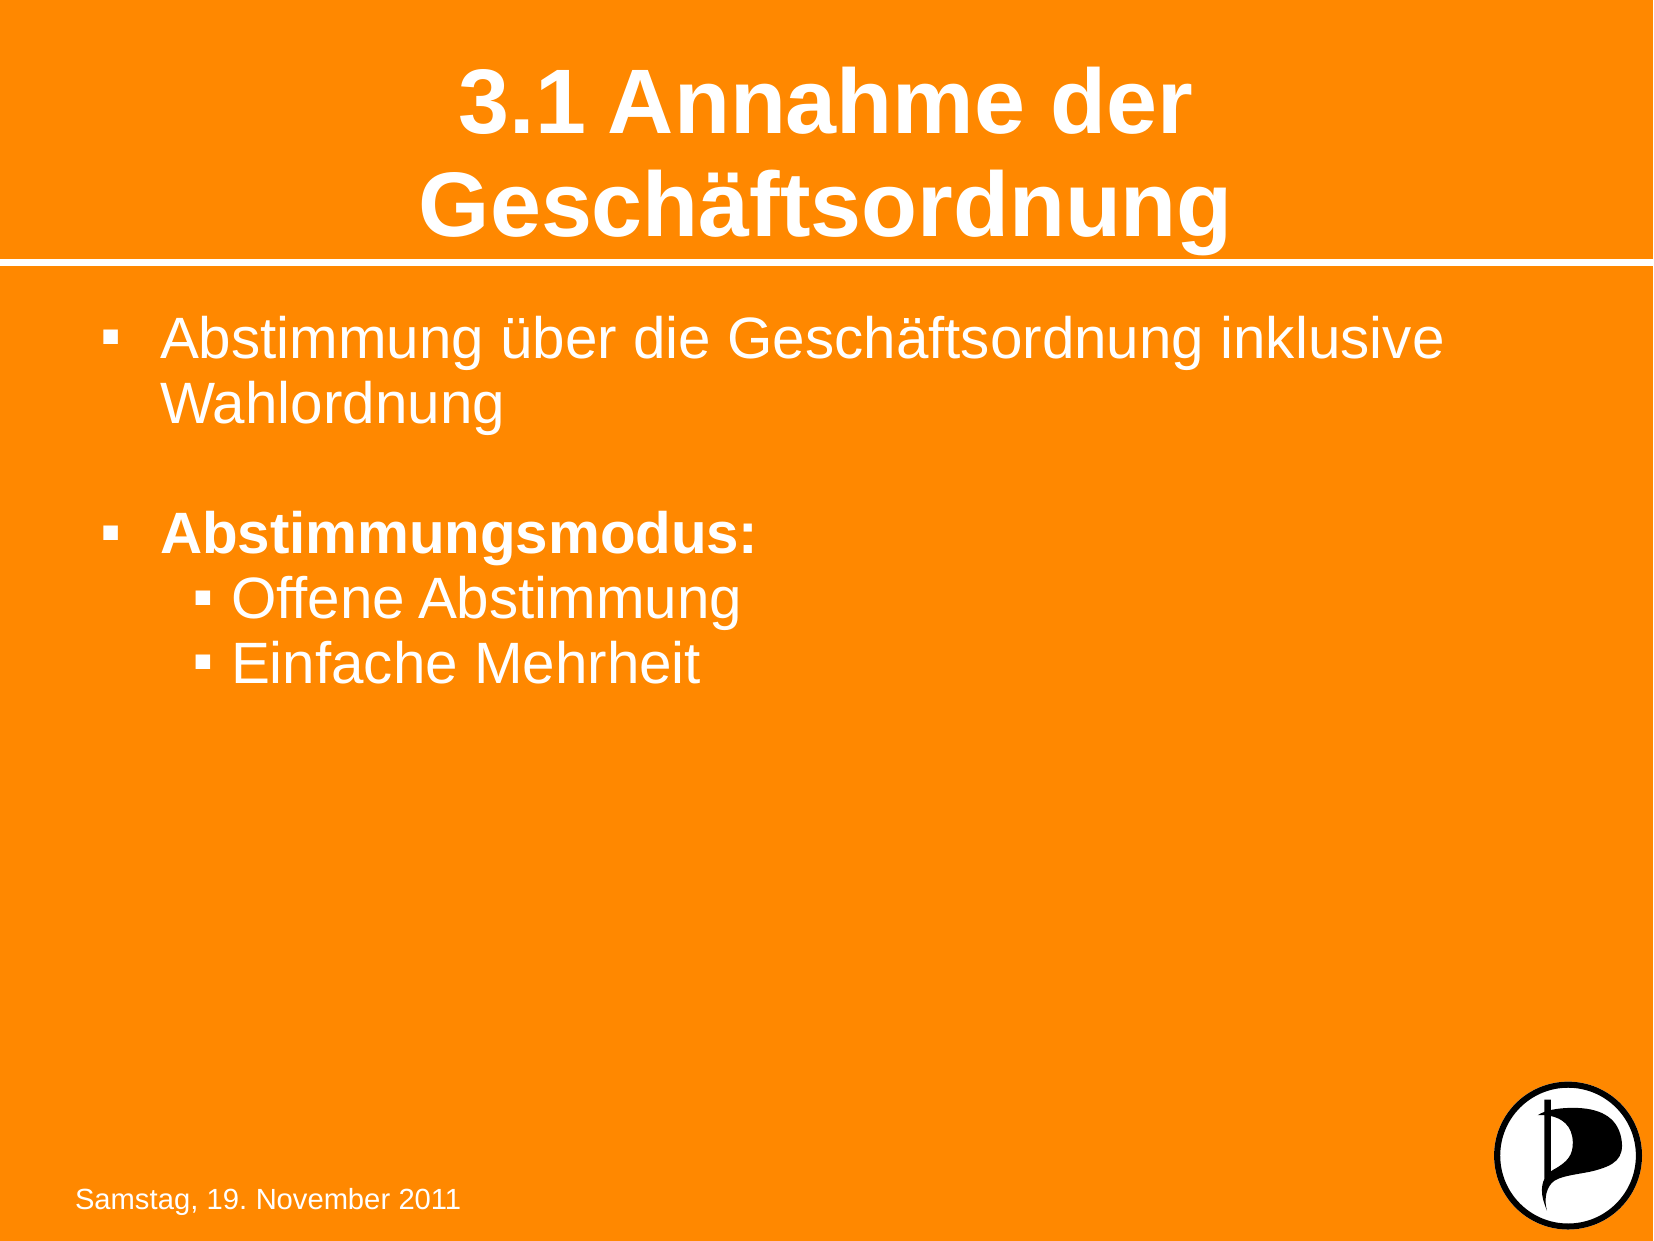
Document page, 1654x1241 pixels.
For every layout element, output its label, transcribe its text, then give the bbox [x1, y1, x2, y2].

title 3.1 Annahme der Geschäftsordnung [82, 49, 1571, 257]
subtitle Abstimmung über die Geschäftsordnung inklusive Wahlordnung Abstimmungsmodus: Offene Abstimmung Einfache Mehrheit [75, 306, 1563, 976]
